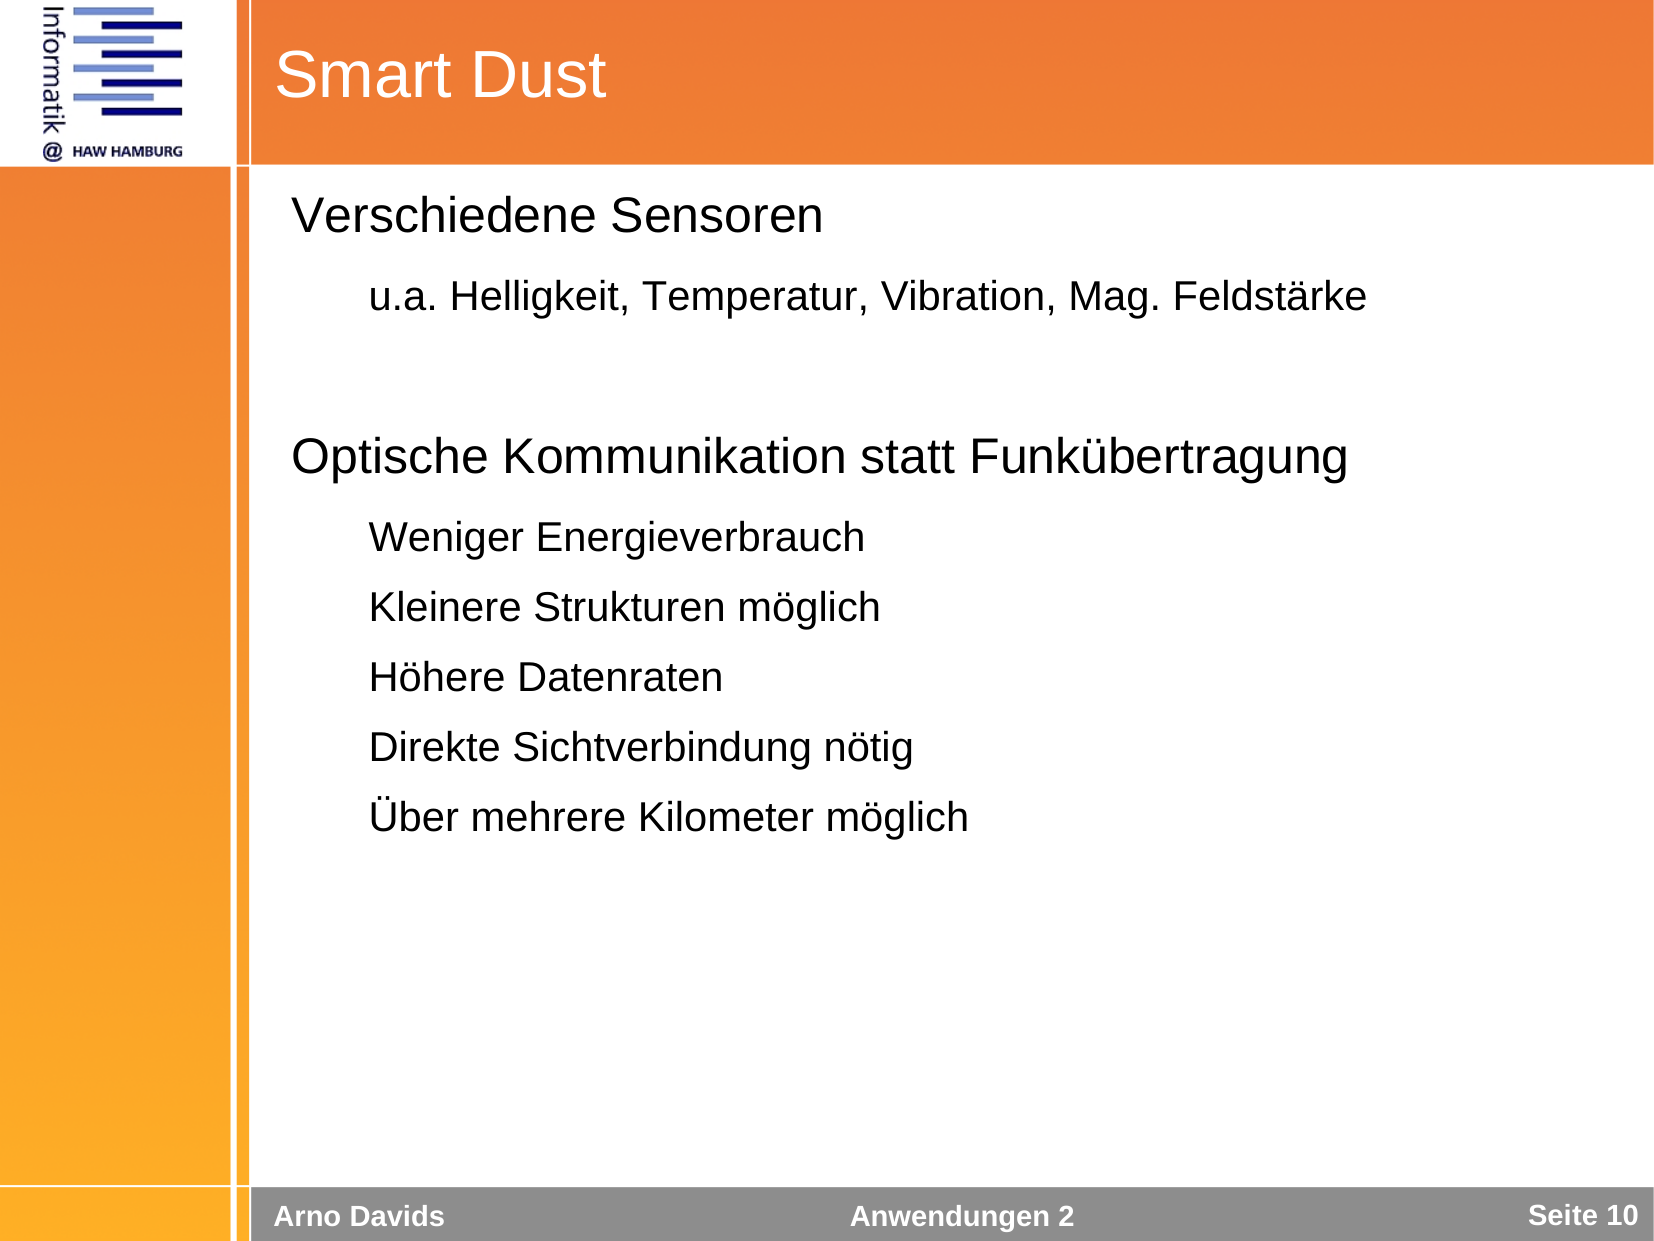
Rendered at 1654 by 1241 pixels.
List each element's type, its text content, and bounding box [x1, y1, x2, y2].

title Smart Dust [274, 11, 1651, 137]
picture [0, 0, 1654, 1241]
picture [43, 5, 186, 162]
list Verschiedene Sensoren u.a. Helligkeit, Temperatur, Vibration, Mag. Feldstärke Optische Kommunikation statt Funkübertragung Weniger Energieverbrauch Kleinere Strukturen möglich Höhere Datenraten Direkte Sichtverbindung nötig Über mehrere Kilometer möglich [274, 187, 1576, 1175]
